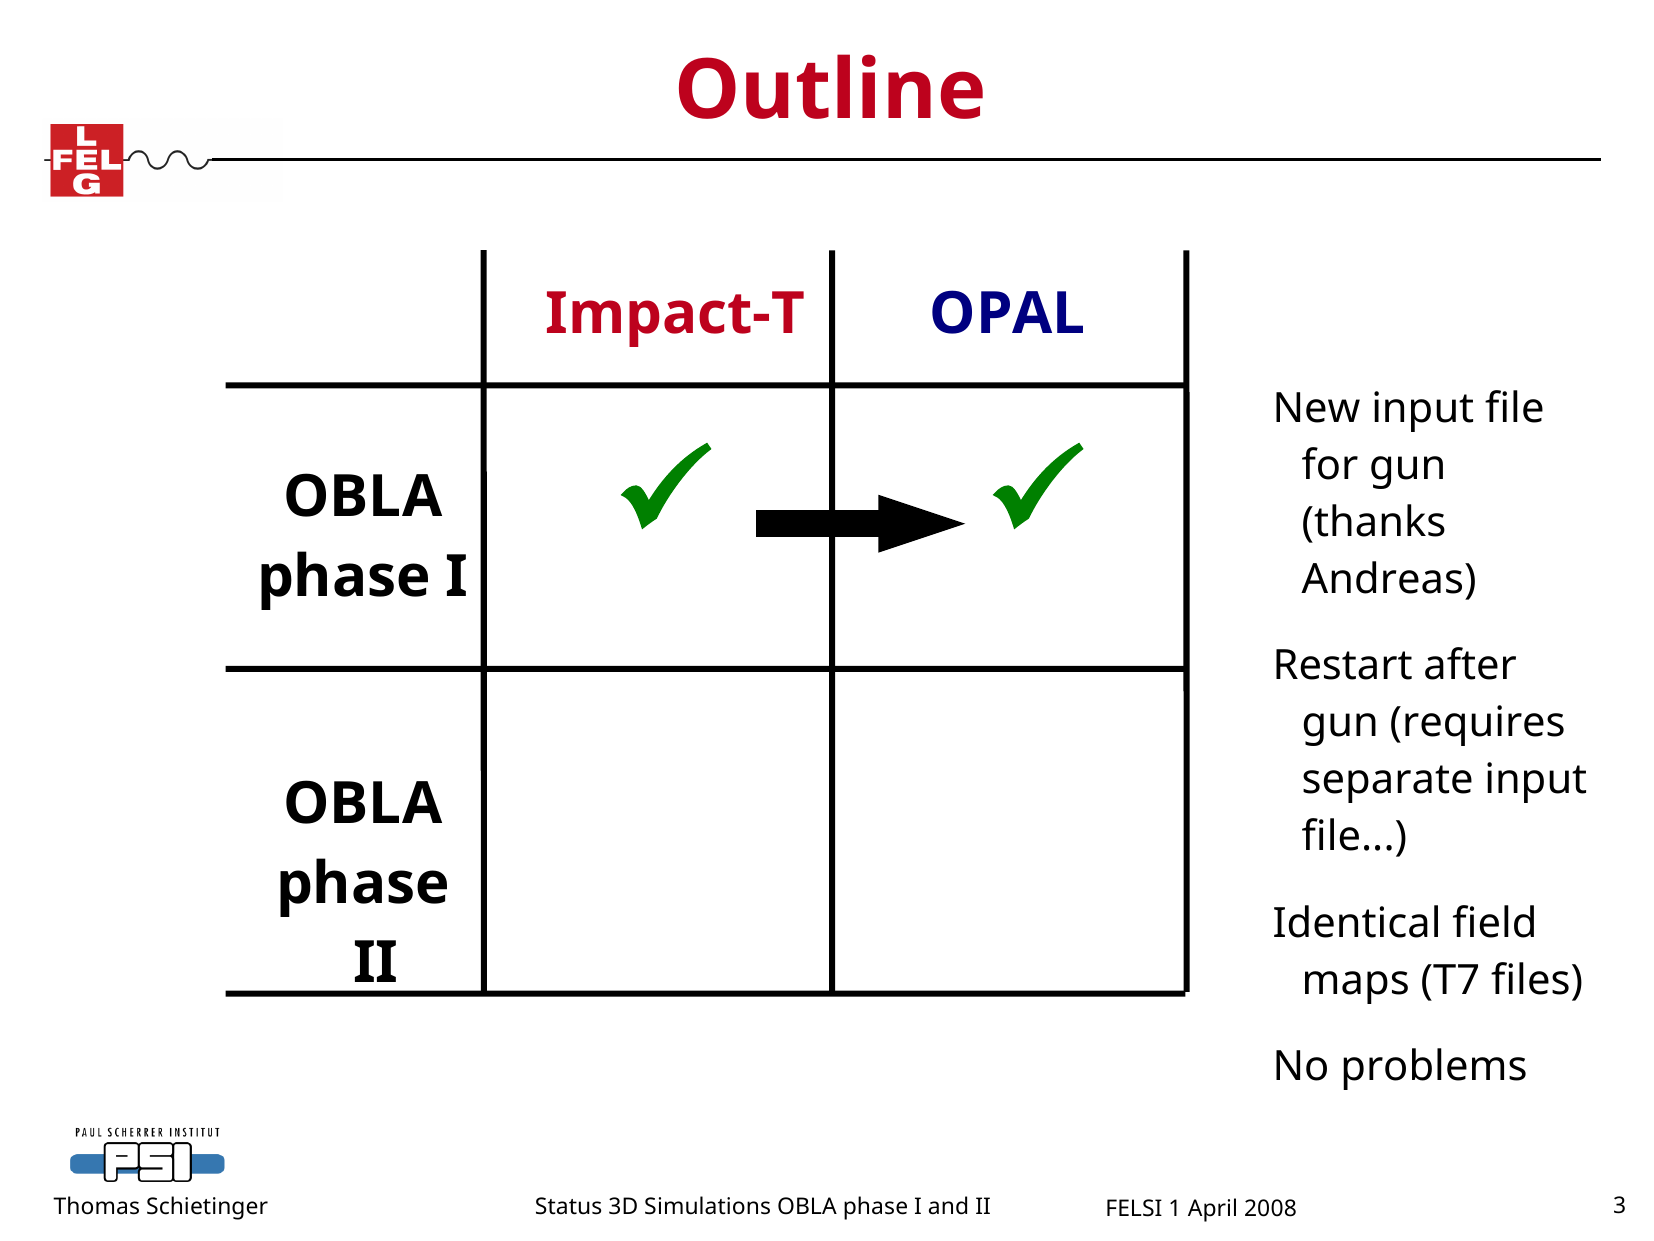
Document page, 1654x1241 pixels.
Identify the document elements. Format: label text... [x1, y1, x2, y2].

picture [42, 118, 283, 202]
text_box OBLA phase II [247, 761, 476, 898]
text_box Impact-T [542, 271, 810, 340]
text_box OPAL [926, 271, 1116, 340]
title Outline [124, 17, 1537, 156]
text_box ✓ [920, 454, 1149, 609]
text_box OBLA phase I [246, 454, 476, 591]
list New input file for gun (thanks Andreas) Restart after gun (requires separate input file...) Identical field maps (T7 files) No problems [1248, 377, 1596, 949]
picture [61, 1115, 235, 1190]
text_box ✓ [548, 454, 777, 609]
